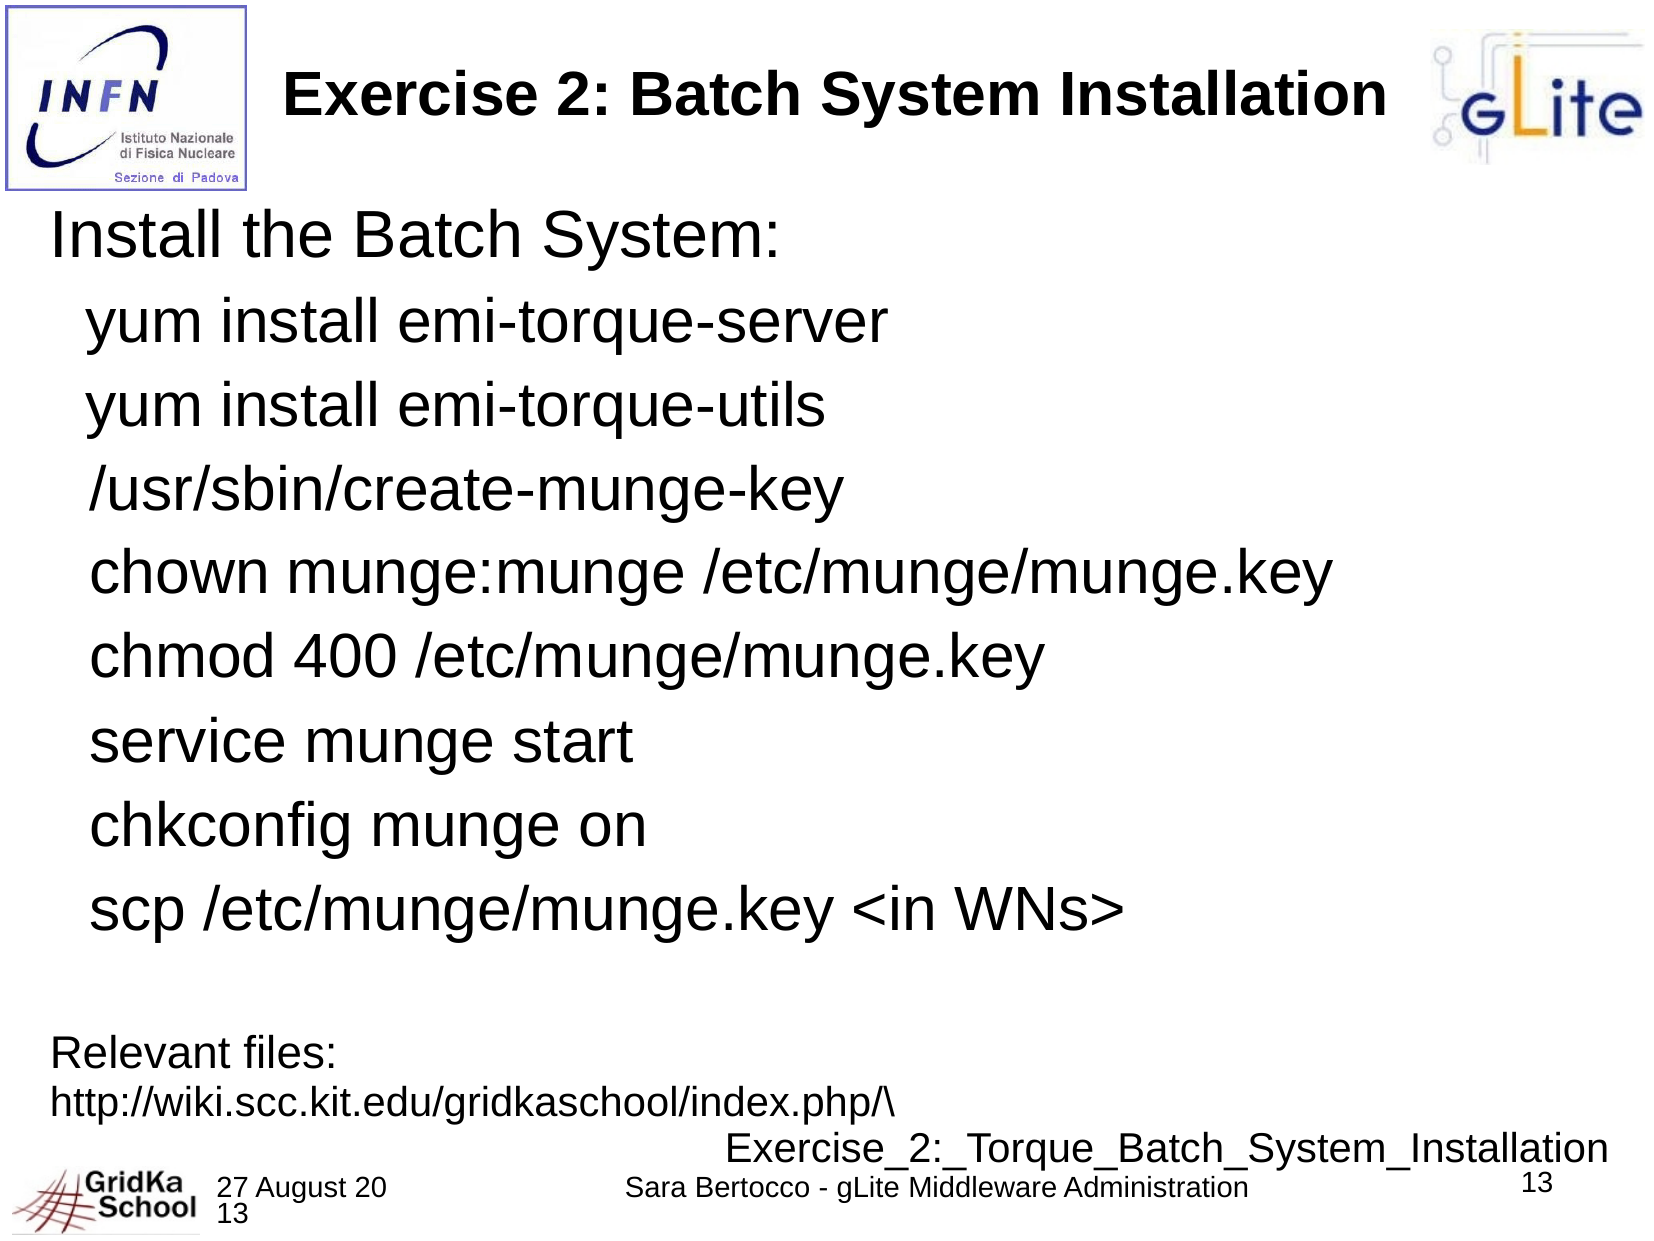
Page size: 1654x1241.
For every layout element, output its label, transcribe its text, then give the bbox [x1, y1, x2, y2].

picture [5, 5, 247, 180]
picture [1430, 29, 1645, 166]
title Exercise 2: Batch System Installation [5, 0, 1645, 188]
picture [12, 1179, 200, 1235]
text_box Install the Batch System: yum install emi-torque-server yum install emi-torque-utils /usr/sbin/create-munge-key chown munge:munge /etc/munge/munge.key chmod 400 /etc/munge/munge.key service munge start chkconfig munge on scp /etc/munge/munge.key <in WNs> Relevant files: http://wiki.scc.kit.edu/gridkaschool/index.php/\ Exercise_2:_Torque_Batch_System_Installation [0, 180, 1625, 1179]
